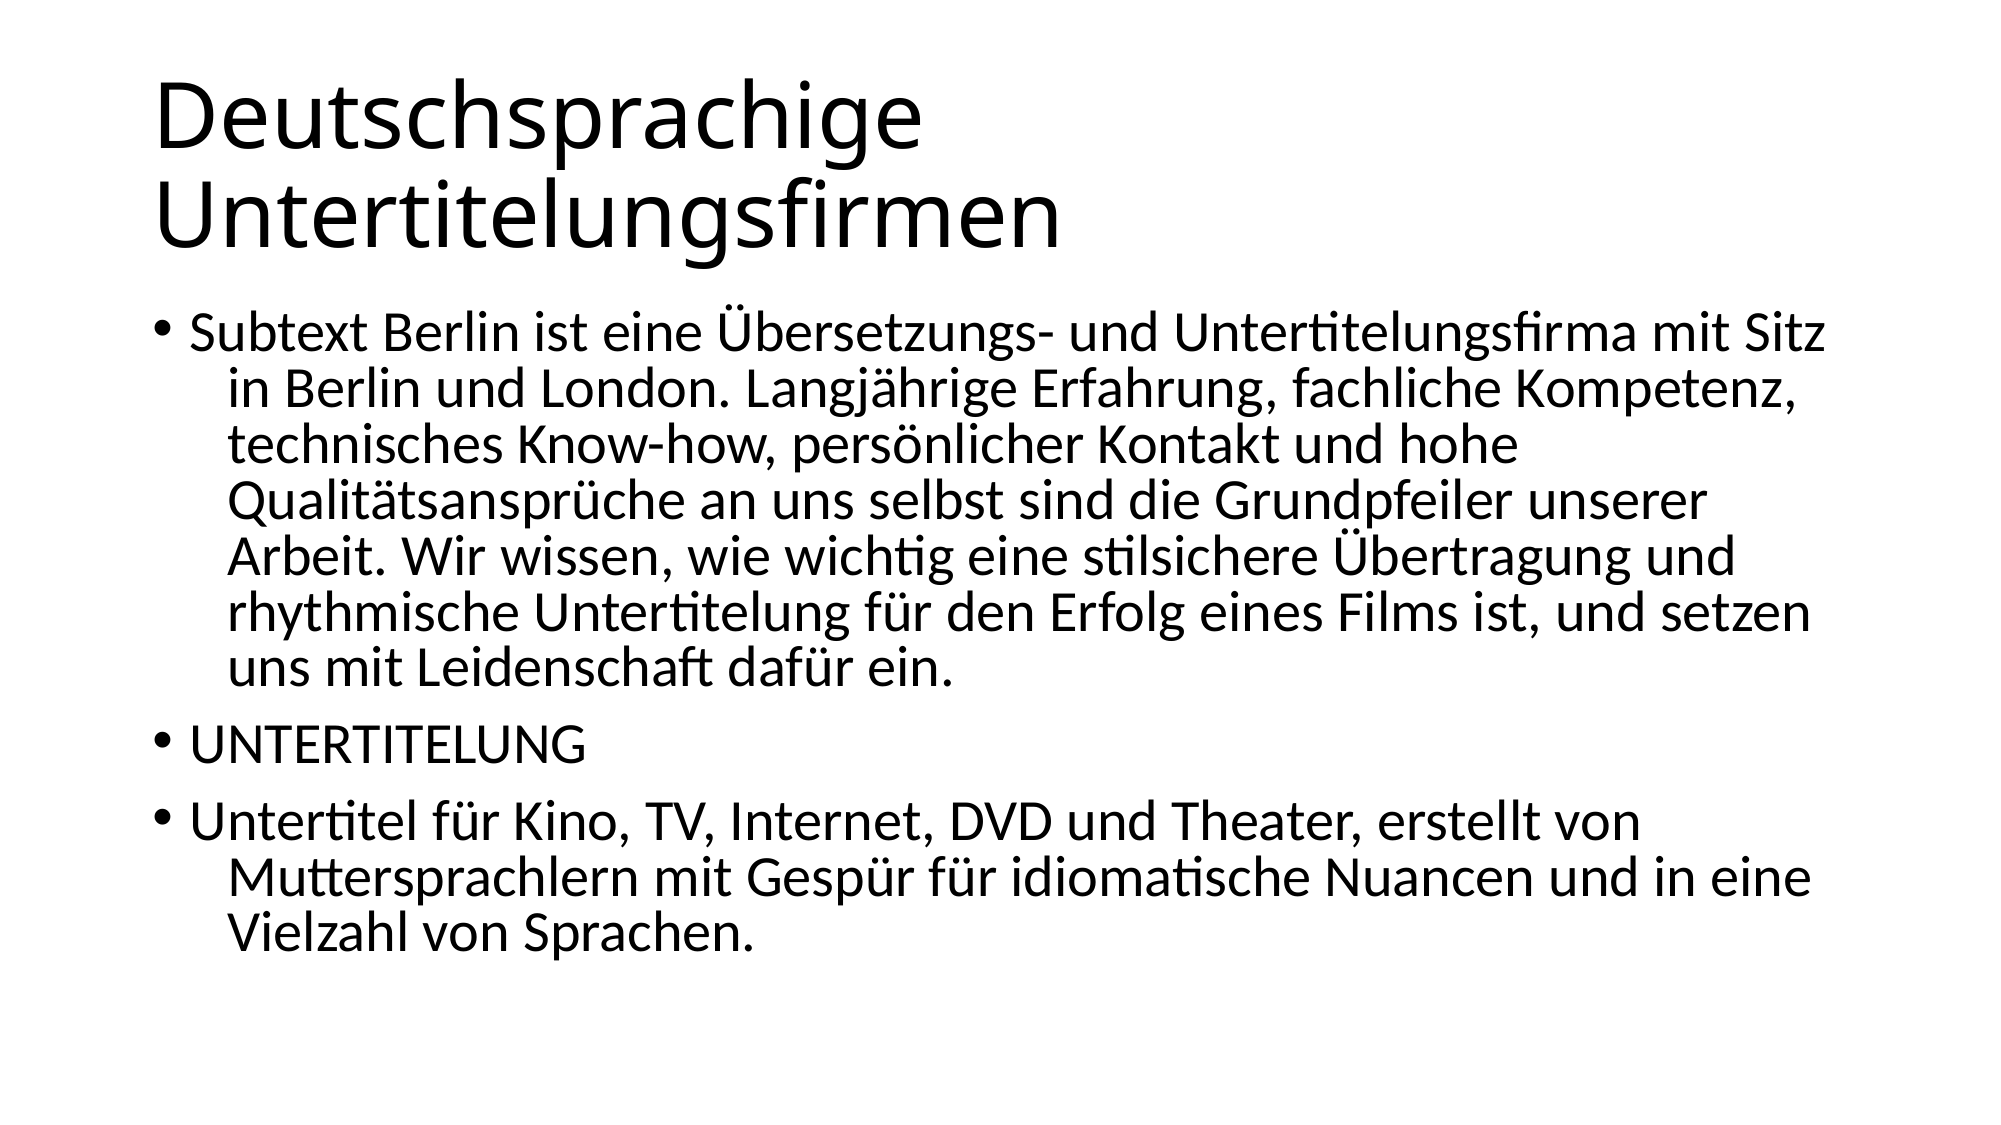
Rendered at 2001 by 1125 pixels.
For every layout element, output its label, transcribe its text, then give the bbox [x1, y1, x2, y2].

list Subtext Berlin ist eine Übersetzungs- und Untertitelungsfirma mit Sitz in Berlin und London. Langjährige Erfahrung, fachliche Kompetenz, technisches Know-how, persönlicher Kontakt und hohe Qualitätsansprüche an uns selbst sind die Grundpfeiler unserer Arbeit. Wir wissen, wie wichtig eine stilsichere Übertragung und rhythmische Untertitelung für den Erfolg eines Films ist, und setzen uns mit Leidenschaft dafür ein. UNTERTITELUNG Untertitel für Kino, TV, Internet, DVD und Theater, erstellt von Muttersprachlern mit Gespür für idiomatische Nuancen und in eine Vielzahl von Sprachen. [137, 299, 1863, 1014]
title Deutschsprachige Untertitelungsfirmen [137, 59, 1863, 278]
